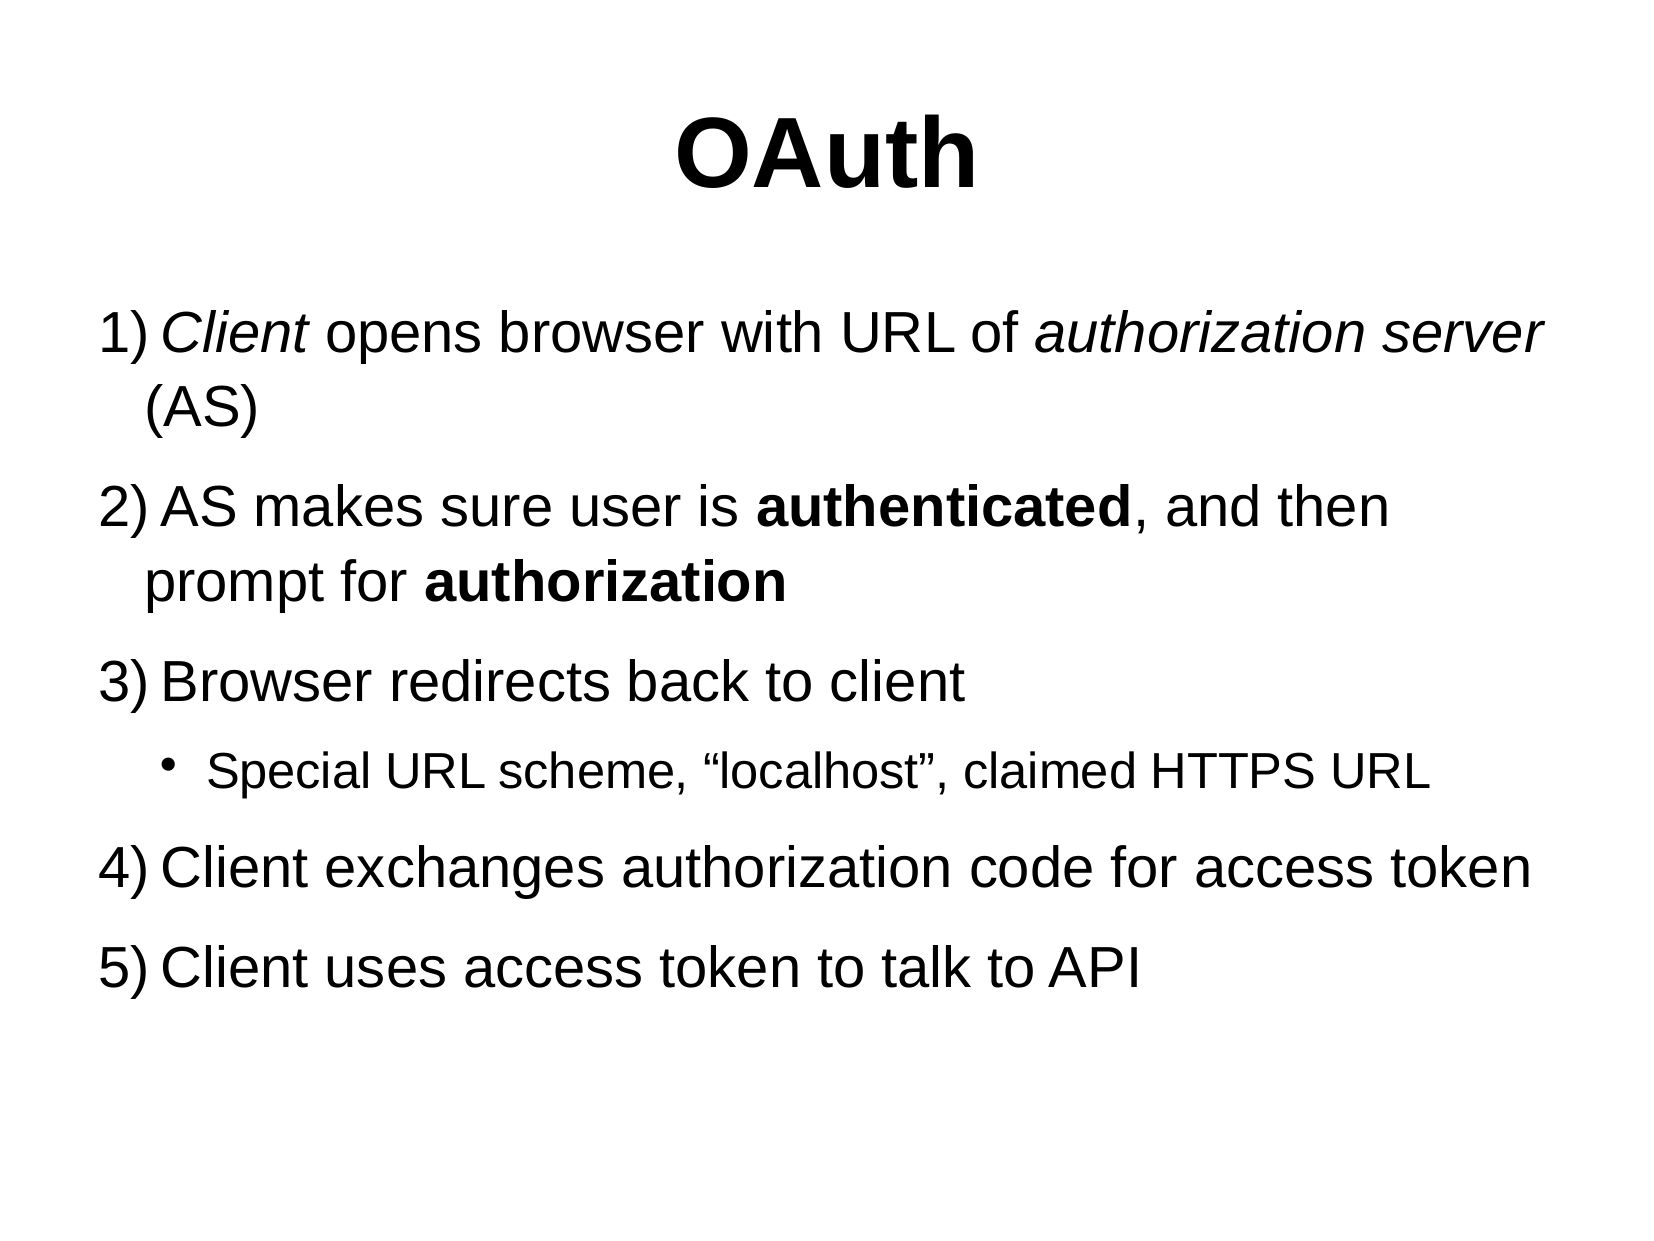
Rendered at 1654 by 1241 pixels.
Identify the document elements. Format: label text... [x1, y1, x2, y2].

list Client opens browser with URL of authorization server (AS) AS makes sure user is authenticated, and then prompt for authorization Browser redirects back to client Special URL scheme, “localhost”, claimed HTTPS URL Client exchanges authorization code for access token Client uses access token to talk to API [82, 290, 1571, 1010]
title OAuth [82, 49, 1571, 257]
